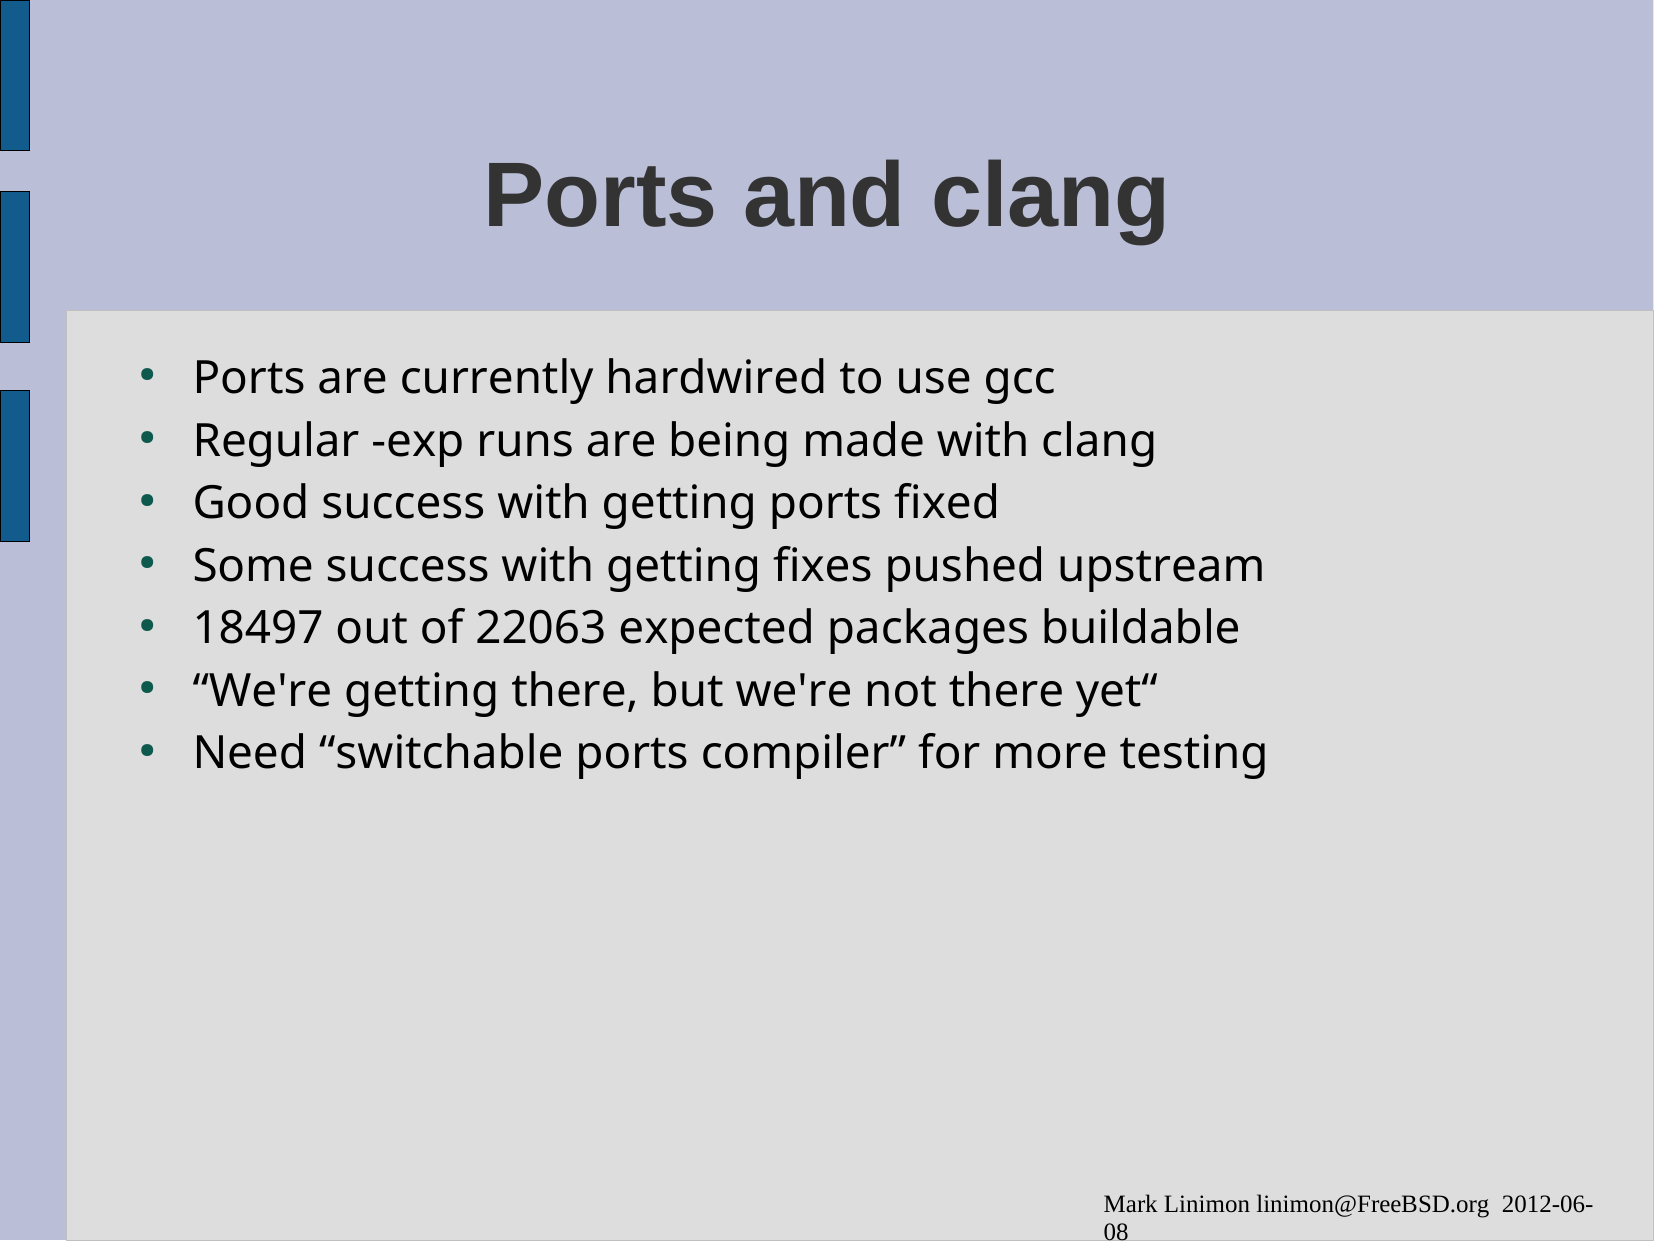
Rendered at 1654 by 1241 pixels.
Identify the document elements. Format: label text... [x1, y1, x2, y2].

list Ports are currently hardwired to use gcc Regular -exp runs are being made with clang Good success with getting ports fixed Some success with getting fixes pushed upstream 18497 out of 22063 expected packages buildable “We're getting there, but we're not there yet“ Need “switchable ports compiler” for more testing [121, 344, 1534, 1164]
title Ports and clang [121, 91, 1534, 299]
text_box Mark Linimon linimon@FreeBSD.org 2012-06-08 [1103, 1190, 1618, 1219]
